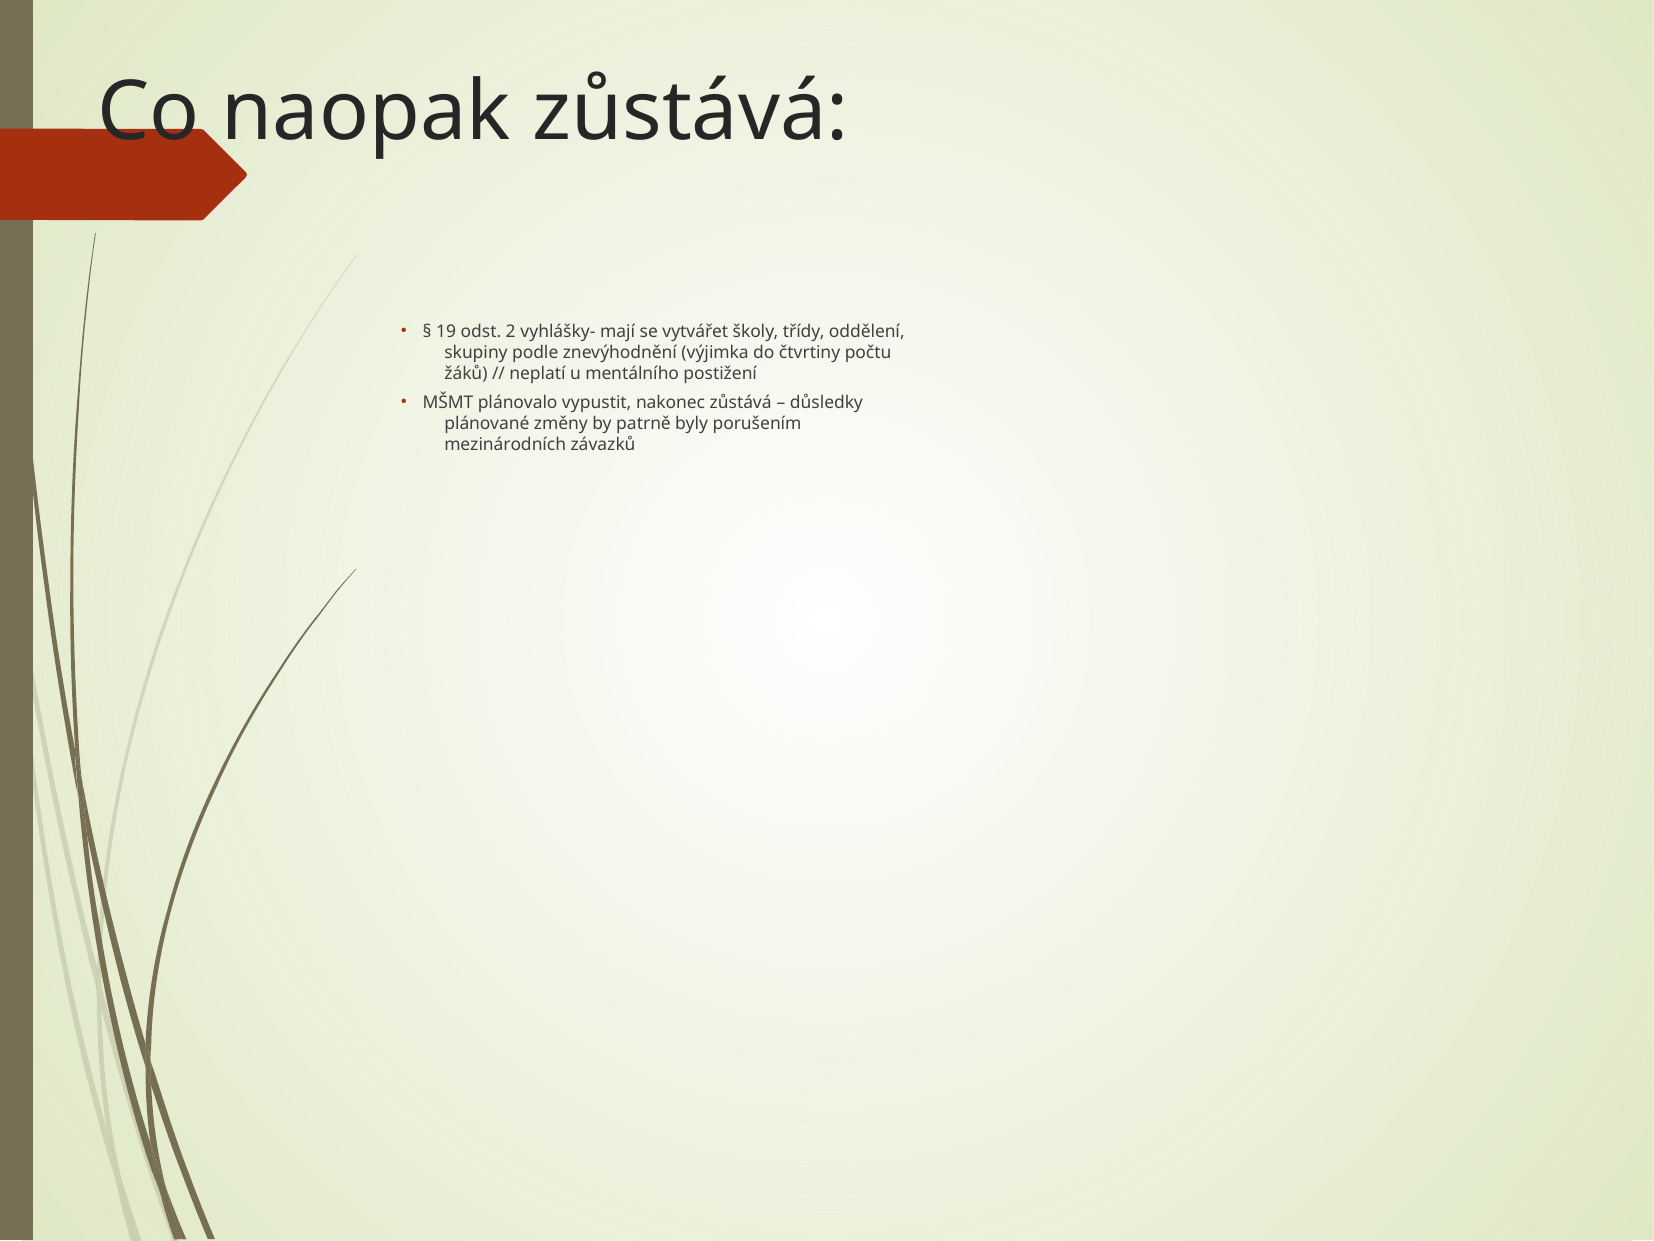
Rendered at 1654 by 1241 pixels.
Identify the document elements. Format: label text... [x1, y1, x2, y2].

list § 19 odst. 2 vyhlášky- mají se vytvářet školy, třídy, oddělení, skupiny podle znevýhodnění (výjimka do čtvrtiny počtu žáků) // neplatí u mentálního postižení MŠMT plánovalo vypustit, nakonec zůstává – důsledky plánované změny by patrně byly porušením mezinárodních závazků [0, 290, 1489, 1010]
title Co naopak zůstává: [0, 49, 1489, 257]
